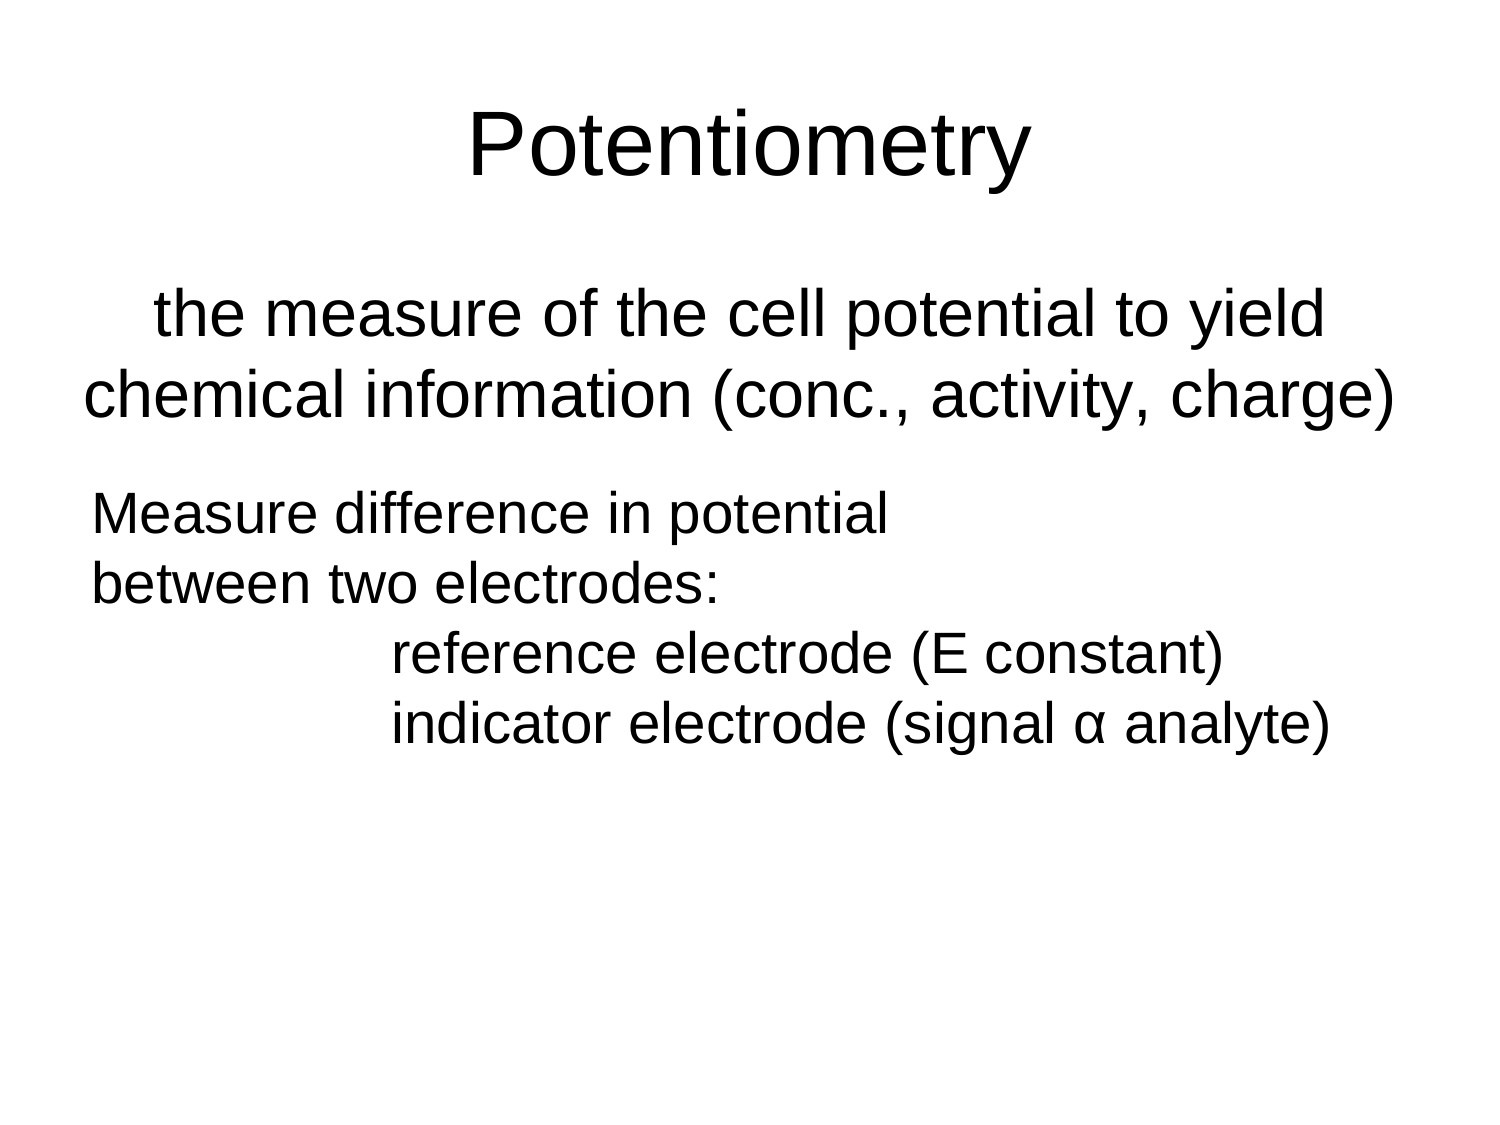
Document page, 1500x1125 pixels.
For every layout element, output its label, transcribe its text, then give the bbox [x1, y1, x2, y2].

title Potentiometry [75, 45, 1426, 233]
list the measure of the cell potential to yield chemical information (conc., activity, charge) [0, 262, 1426, 480]
text_box Measure difference in potential between two electrodes: reference electrode (E constant) indicator electrode (signal α analyte) [76, 467, 1500, 764]
